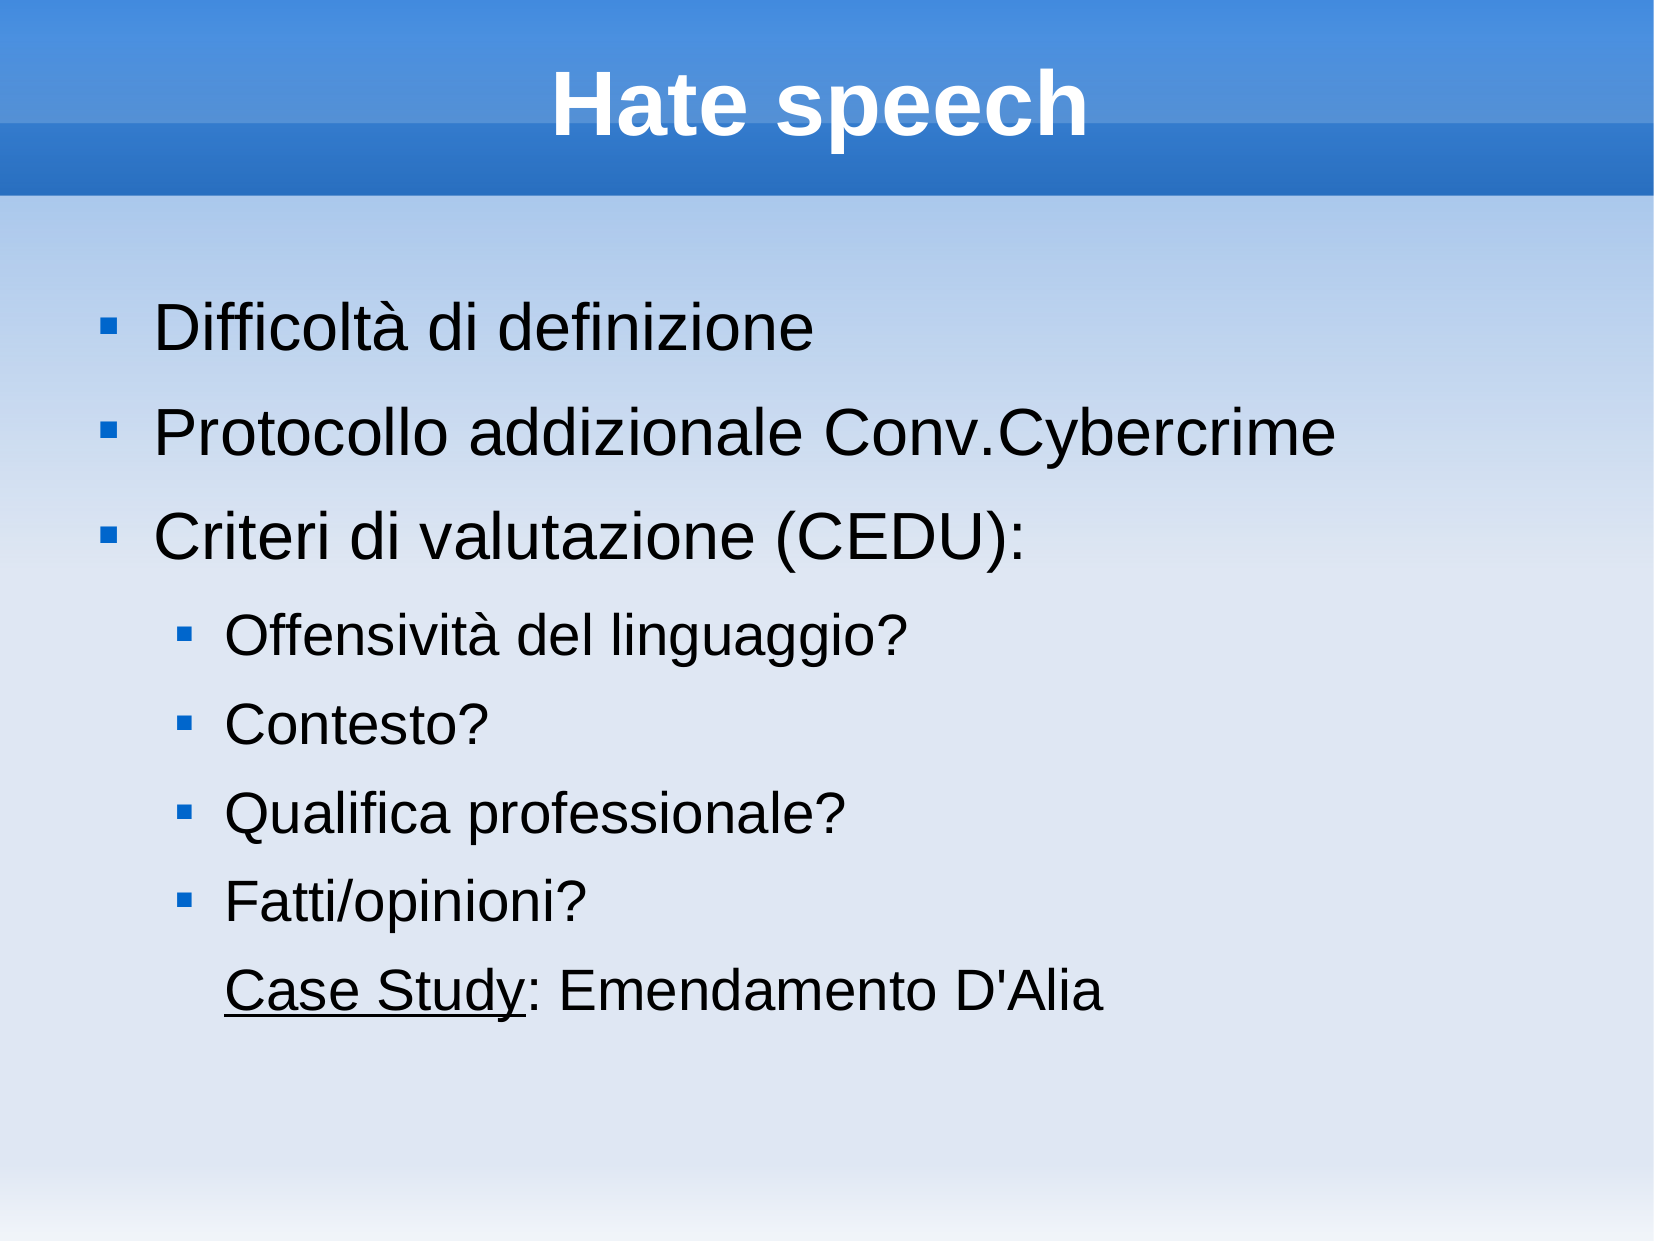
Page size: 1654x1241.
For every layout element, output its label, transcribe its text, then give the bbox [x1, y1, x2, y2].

title Hate speech [76, 7, 1565, 200]
picture [0, 0, 1654, 1241]
list Difficoltà di definizione Protocollo addizionale Conv.Cybercrime Criteri di valutazione (CEDU): Offensività del linguaggio? Contesto? Qualifica professionale? Fatti/opinioni? Case Study: Emendamento D'Alia [82, 290, 1571, 1094]
